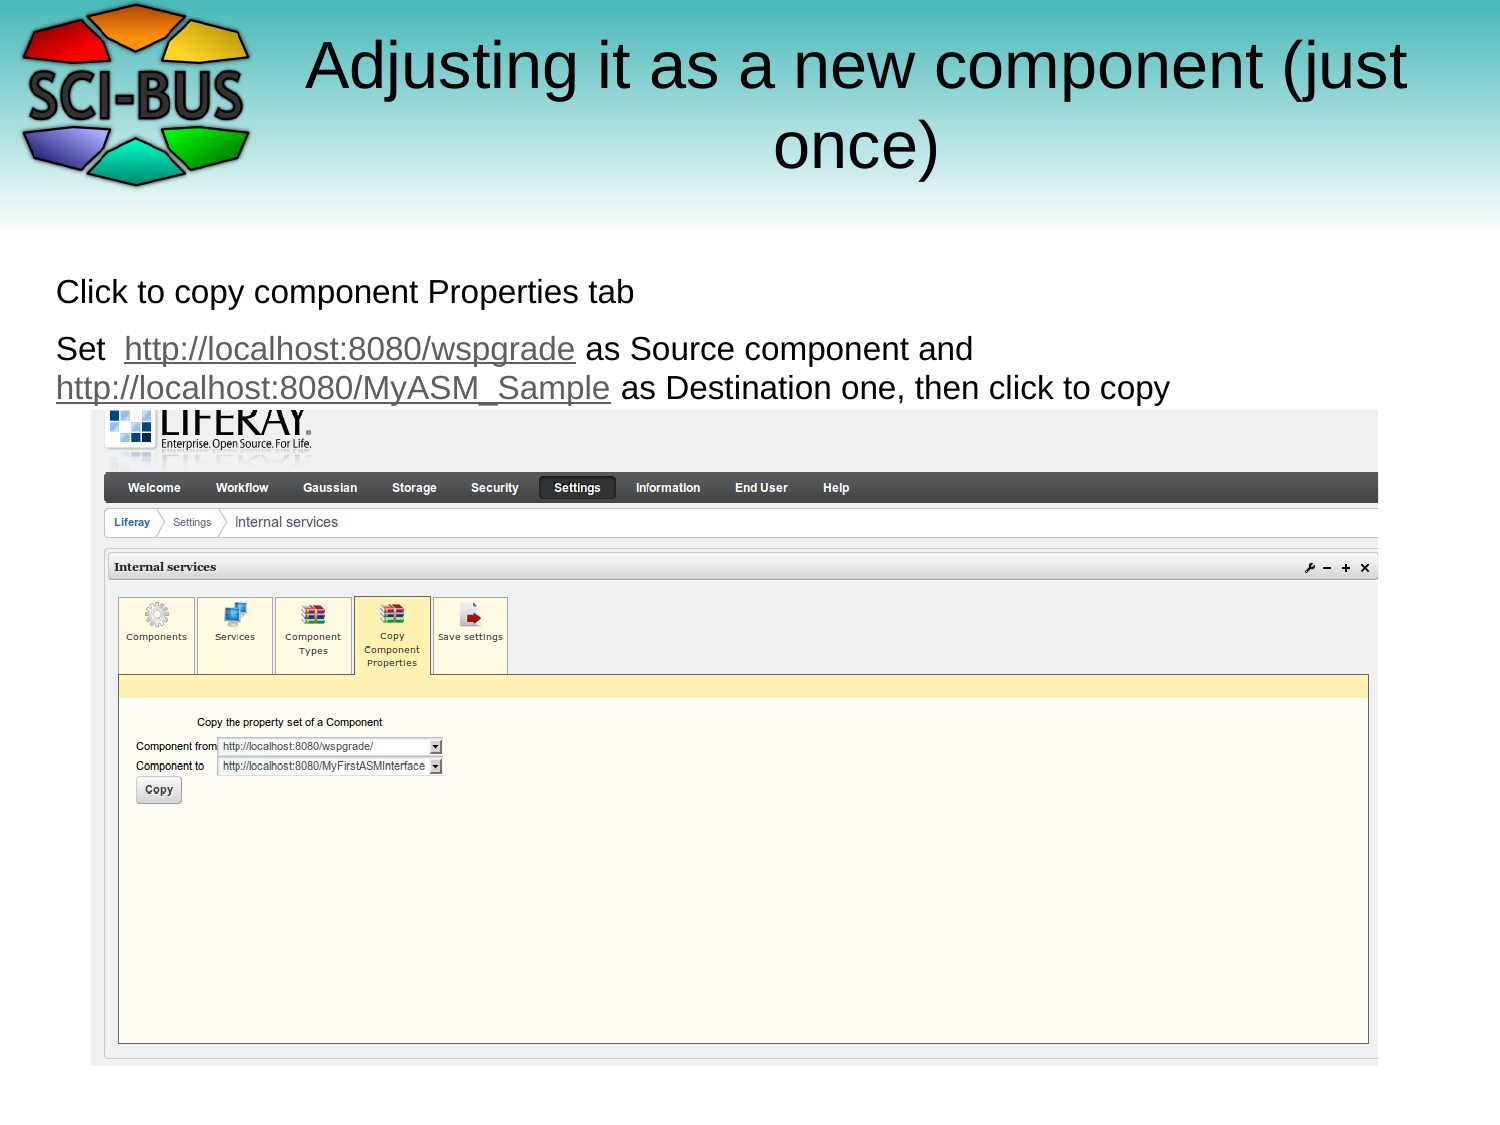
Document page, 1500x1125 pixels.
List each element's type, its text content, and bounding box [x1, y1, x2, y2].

picture [90, 410, 1379, 1066]
picture [17, 0, 254, 192]
list Click to copy component Properties tab Set http://localhost:8080/wspgrade as Source component and http://localhost:8080/MyASM_Sample as Destination one, then click to copy [41, 262, 1459, 1006]
title Adjusting it as a new component (just once) [289, 0, 1425, 220]
